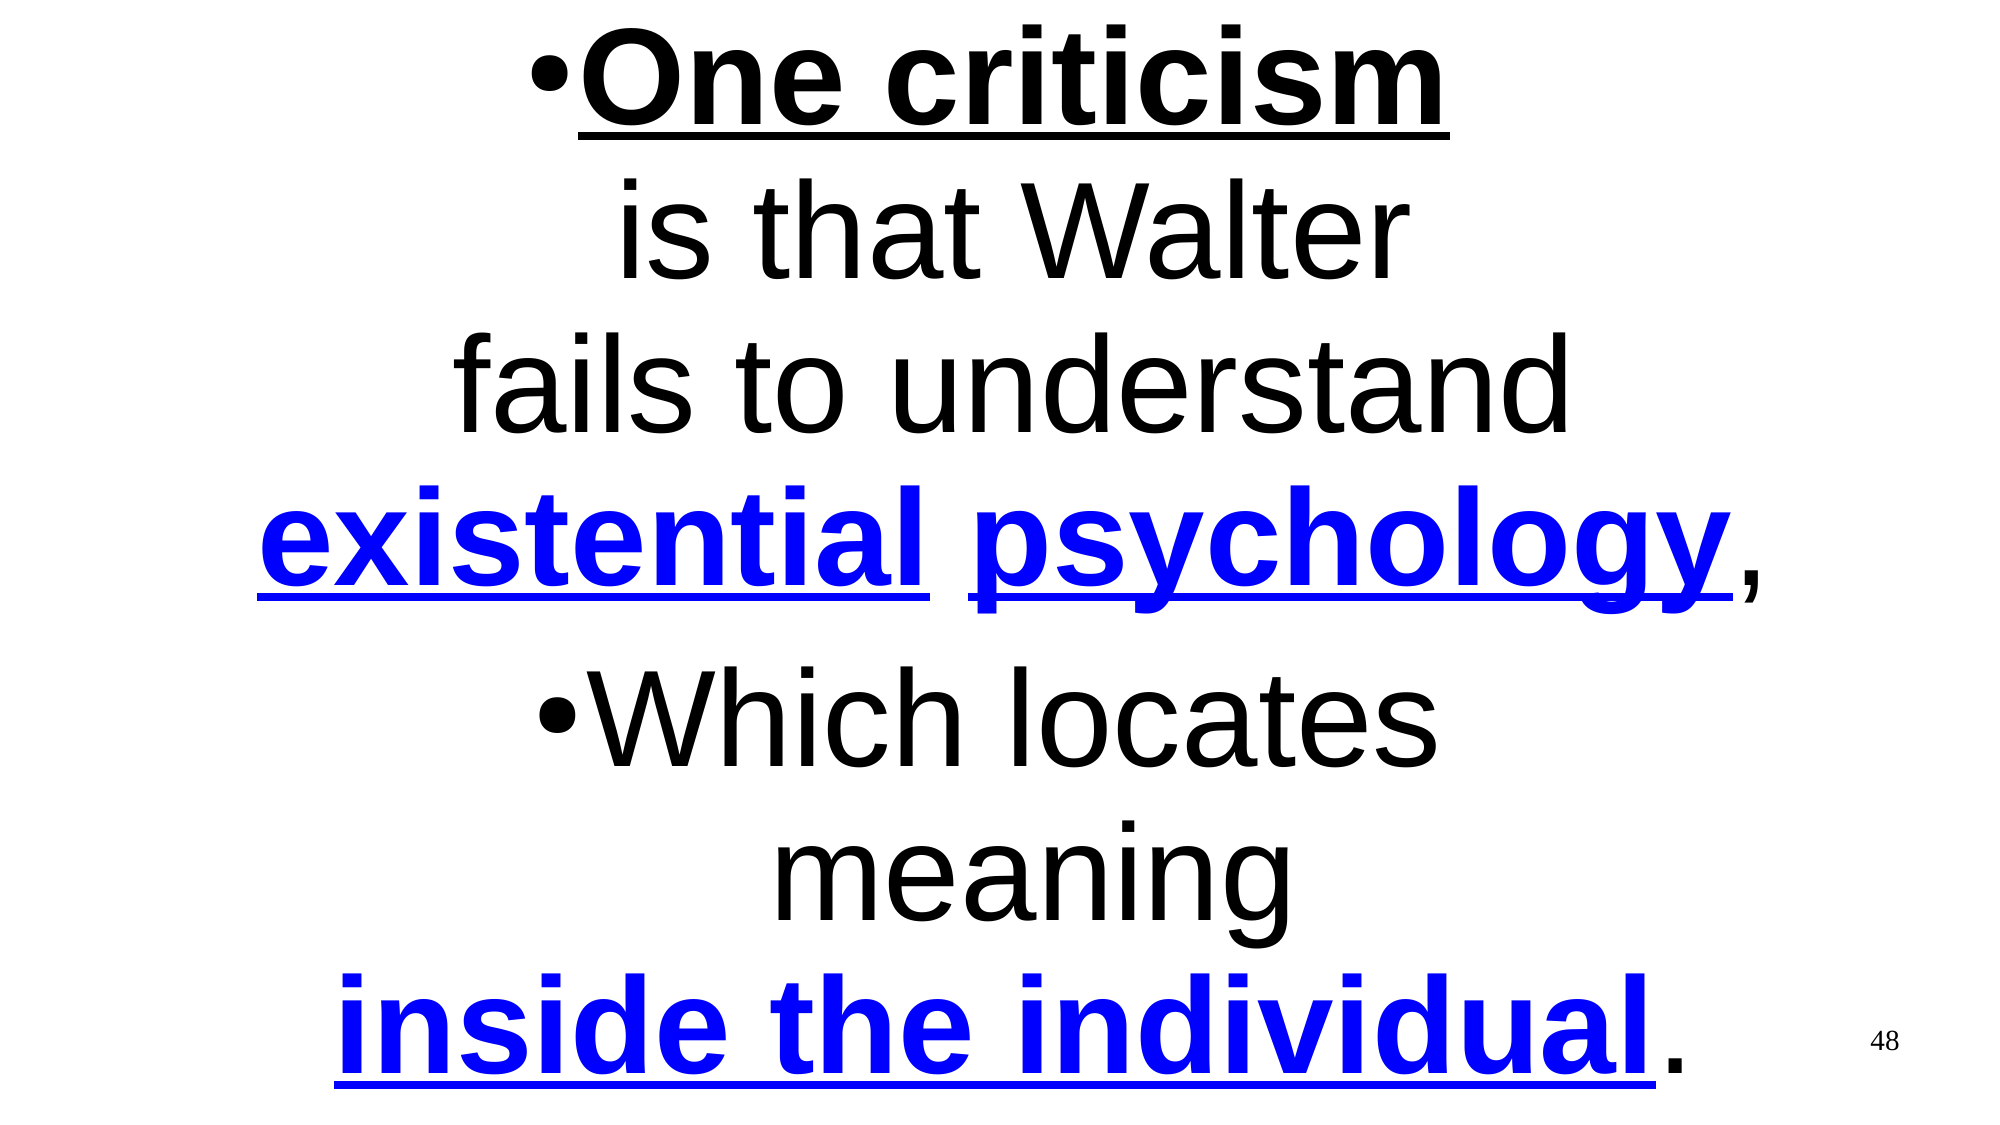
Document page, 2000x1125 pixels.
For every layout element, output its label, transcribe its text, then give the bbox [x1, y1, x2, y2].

list One criticism is that Walter fails to understand existential psychology, Which locates meaning inside the individual. [0, 0, 1996, 1123]
